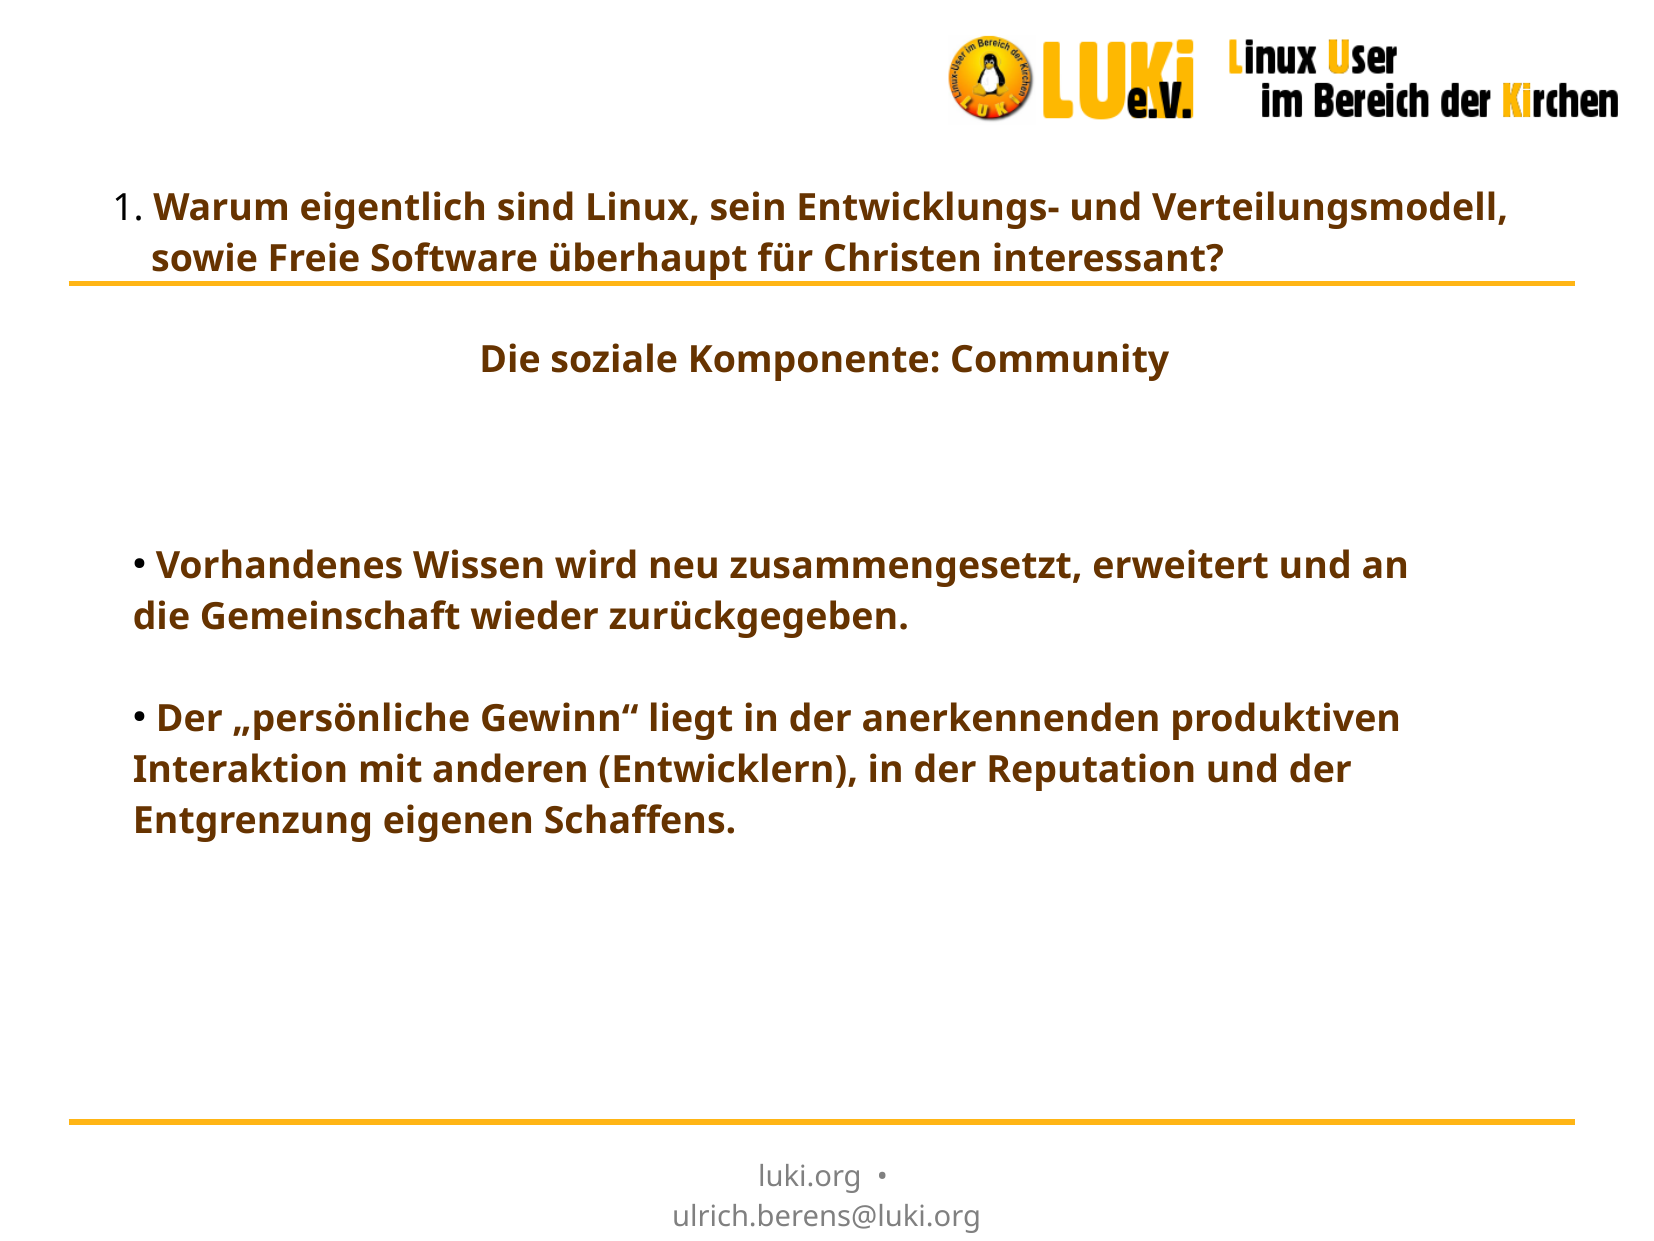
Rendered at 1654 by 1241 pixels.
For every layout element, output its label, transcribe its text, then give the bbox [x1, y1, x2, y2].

text_box Vorhandenes Wissen wird neu zusammengesetzt, erweitert und an die Gemeinschaft wieder zurückgegeben. Der „persönliche Gewinn“ liegt in der anerkennenden produktiven Interaktion mit anderen (Entwicklern), in der Reputation und der Entgrenzung eigenen Schaffens. [118, 531, 1477, 811]
picture [944, 29, 1625, 130]
text_box Die soziale Komponente: Community [464, 325, 1241, 384]
text_box Warum eigentlich sind Linux, sein Entwicklungs- und Verteilungsmodell, sowie Freie Software überhaupt für Christen interessant? [88, 172, 1625, 276]
text_box luki.org • ulrich.berens@luki.org [590, 1144, 1063, 1201]
